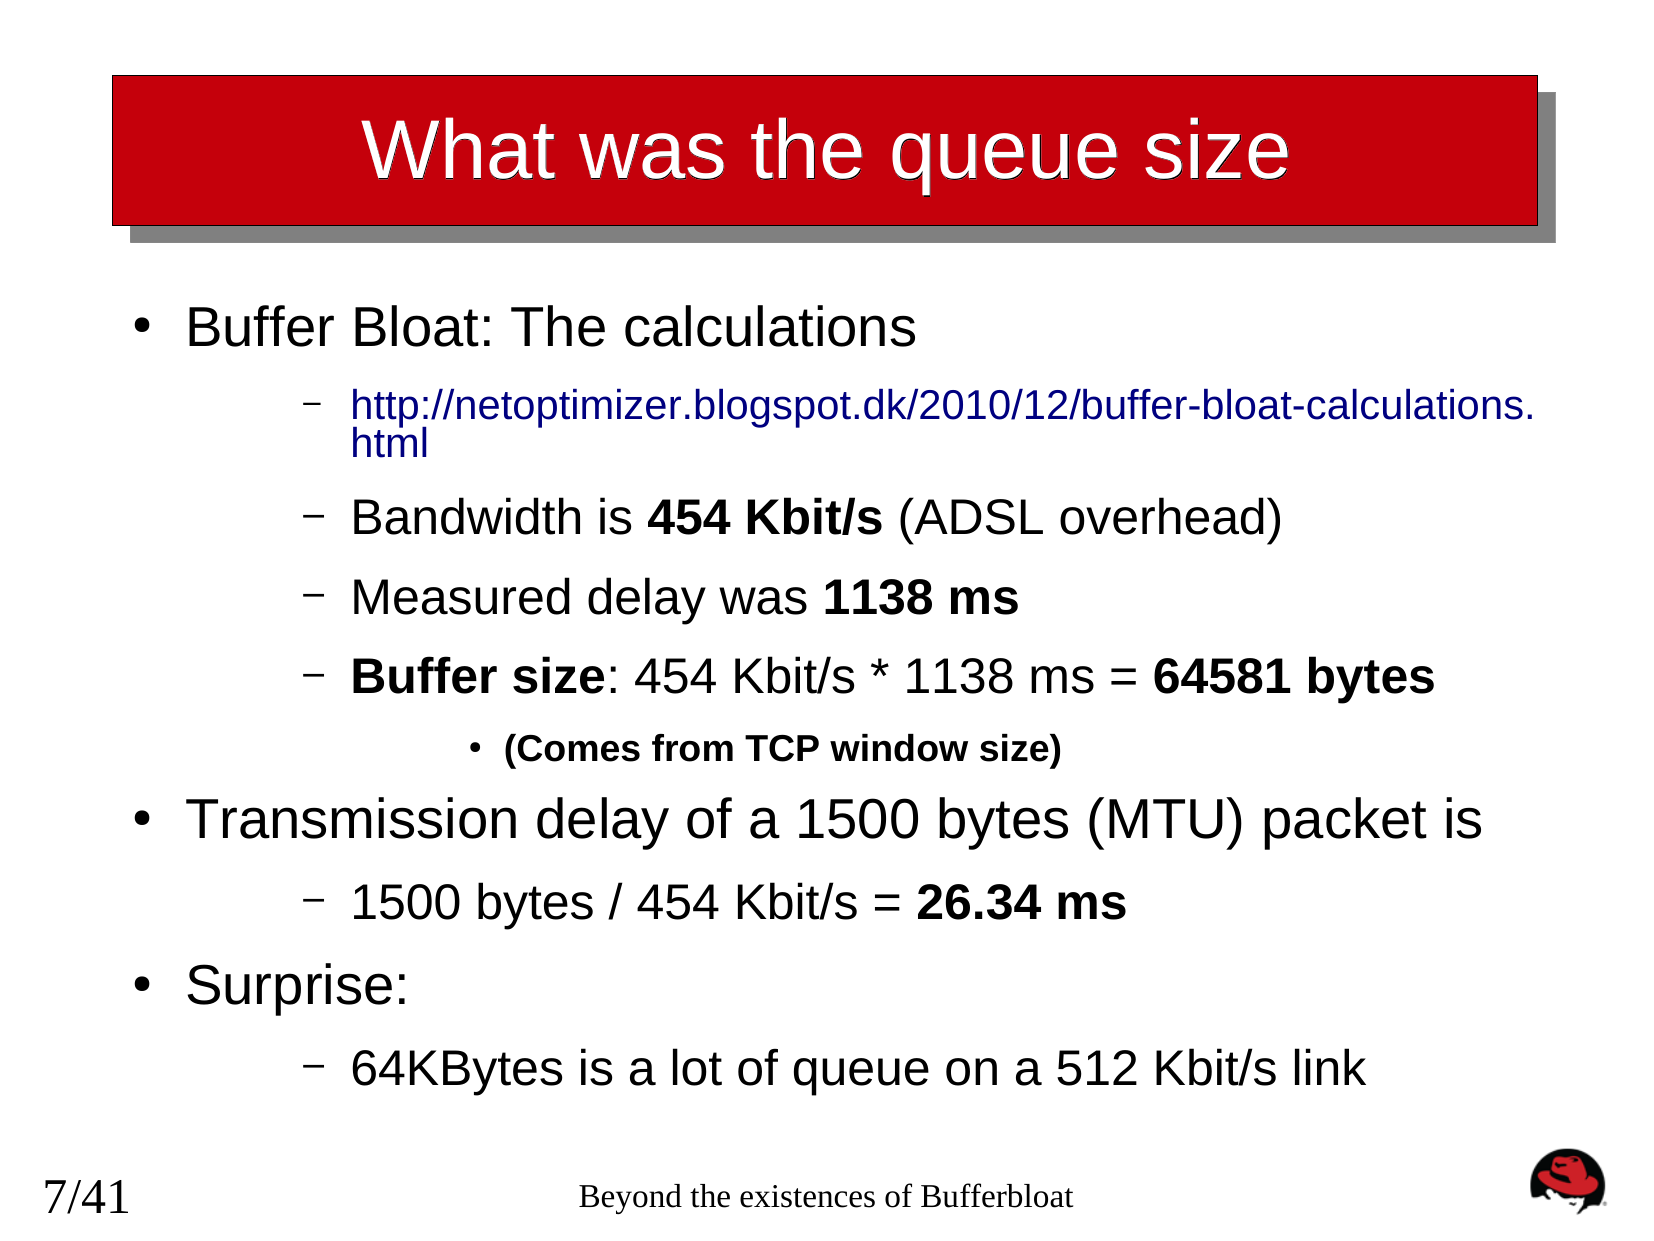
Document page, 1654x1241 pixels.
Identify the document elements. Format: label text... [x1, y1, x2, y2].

list Buffer Bloat: The calculations http://netoptimizer.blogspot.dk/2010/12/buffer-bloat-calculations.html Bandwidth is 454 Kbit/s (ADSL overhead) Measured delay was 1138 ms Buffer size: 454 Kbit/s * 1138 ms = 64581 bytes (Comes from TCP window size) Transmission delay of a 1500 bytes (MTU) packet is 1500 bytes / 454 Kbit/s = 26.34 ms Surprise: 64KBytes is a lot of queue on a 512 Kbit/s link [114, 295, 1540, 1083]
title What was the queue size [116, 46, 1538, 254]
picture [1529, 1146, 1613, 1224]
